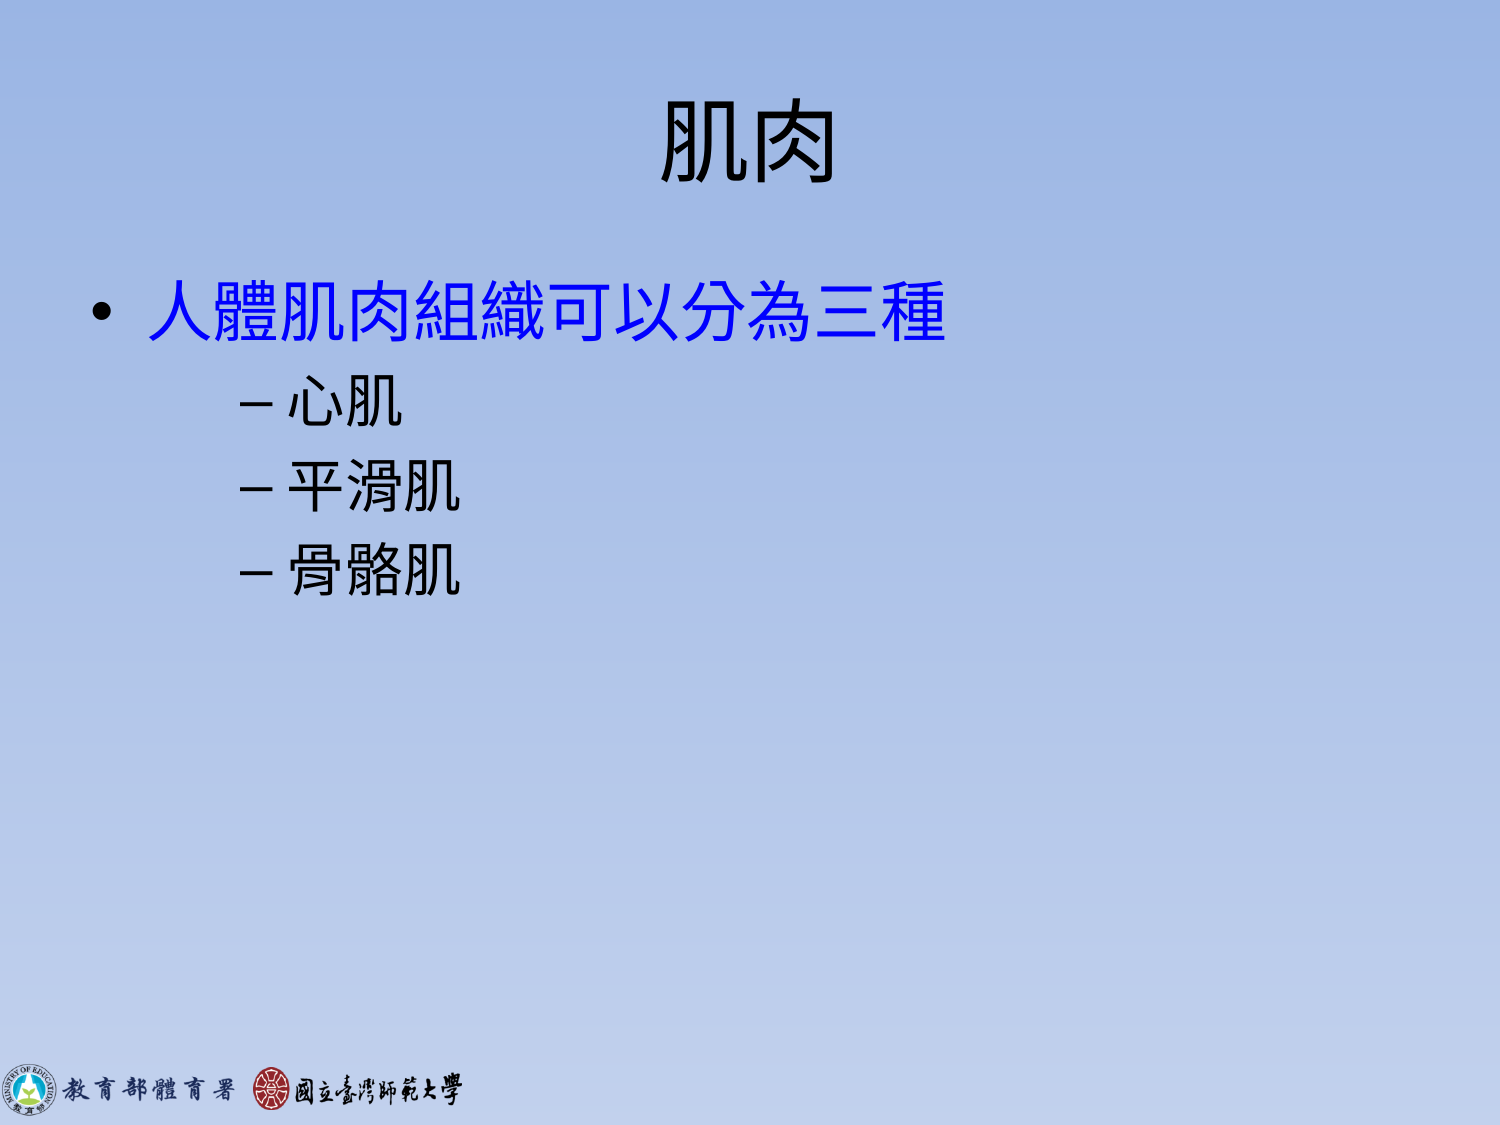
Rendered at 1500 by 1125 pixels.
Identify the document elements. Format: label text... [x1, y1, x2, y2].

list 人體肌肉組織可以分為三種 心肌 平滑肌 骨骼肌 [75, 262, 1426, 1005]
title 肌肉 [75, 45, 1426, 233]
